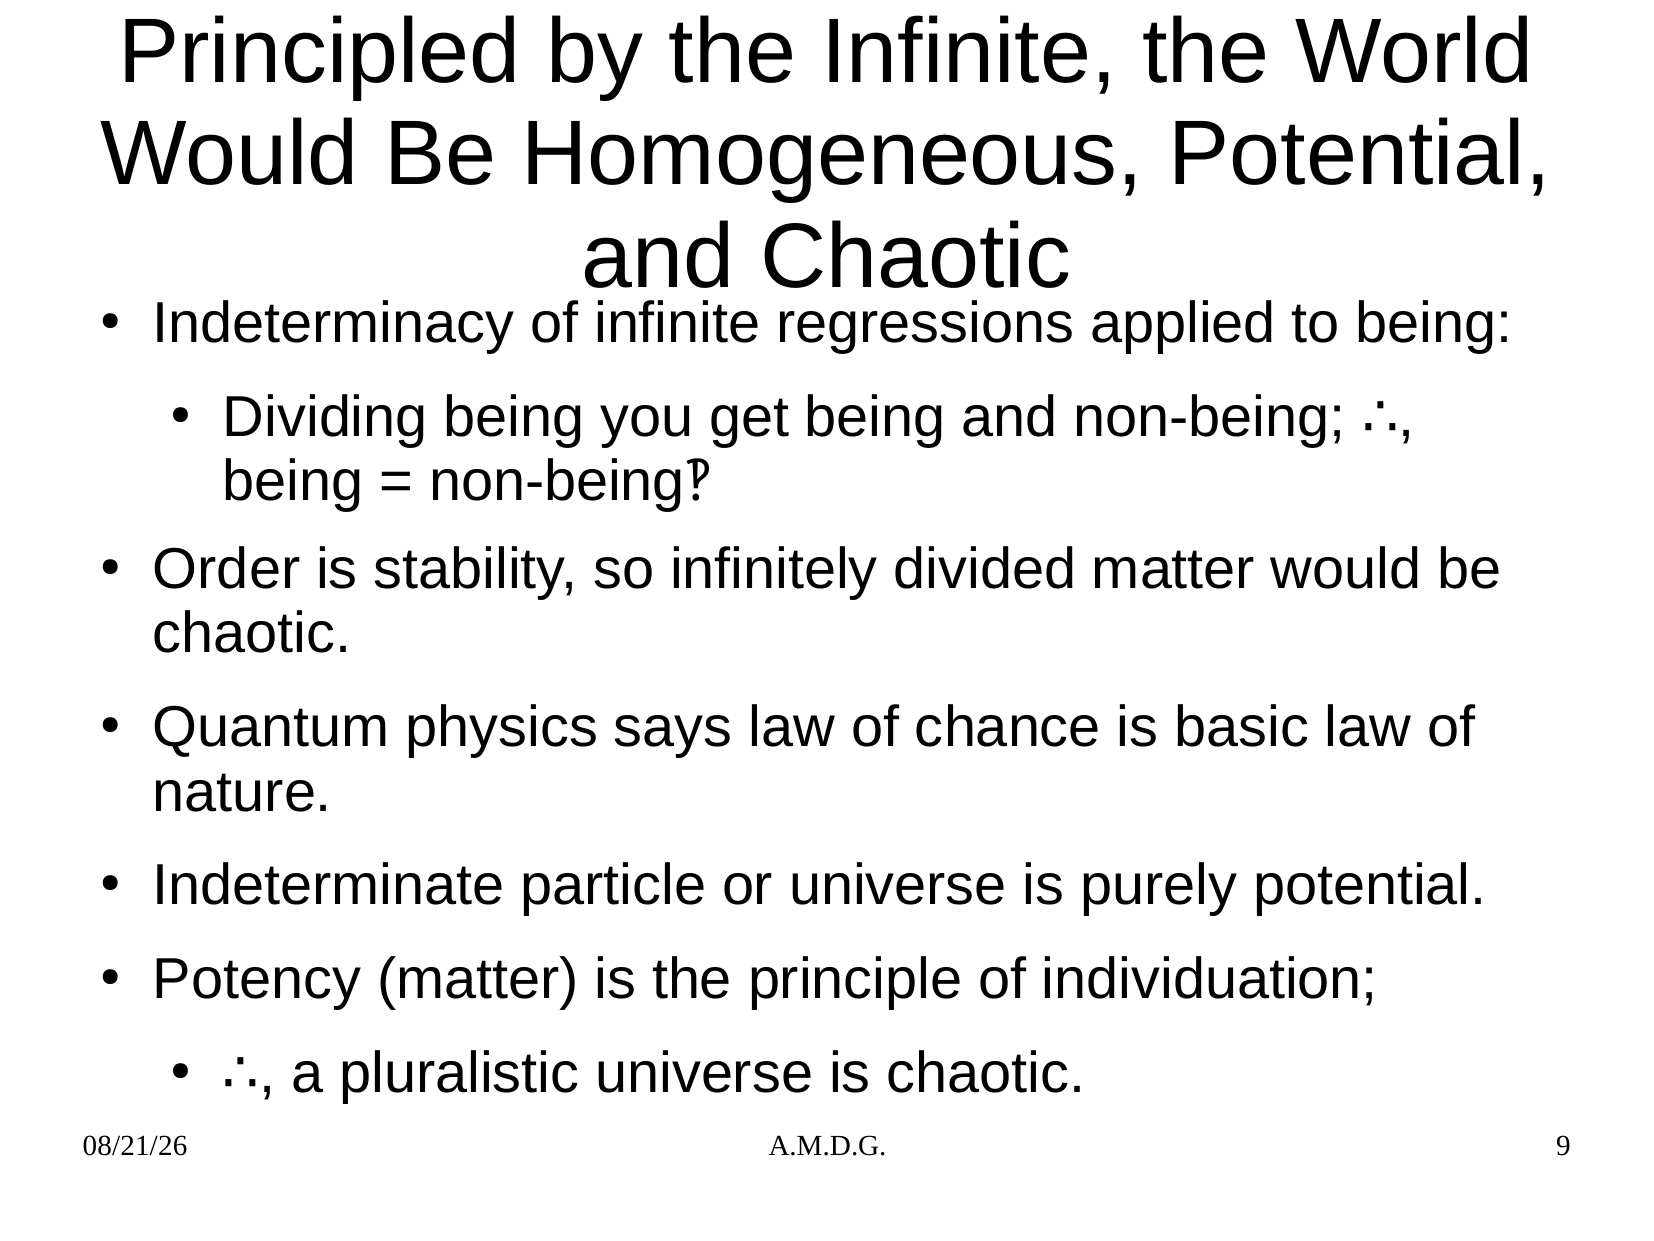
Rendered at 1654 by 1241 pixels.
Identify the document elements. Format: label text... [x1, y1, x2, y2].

title Principled by the Infinite, the World Would Be Homogeneous, Potential, and Chaotic [82, 0, 1571, 290]
list Indeterminacy of infinite regressions applied to being: Dividing being you get being and non-being; ∴, being = non-being‽ Order is stability, so infinitely divided matter would be chaotic. Quantum physics says law of chance is basic law of nature. Indeterminate particle or universe is purely potential. Potency (matter) is the principle of individuation; ∴, a pluralistic universe is chaotic. [82, 290, 1571, 1109]
